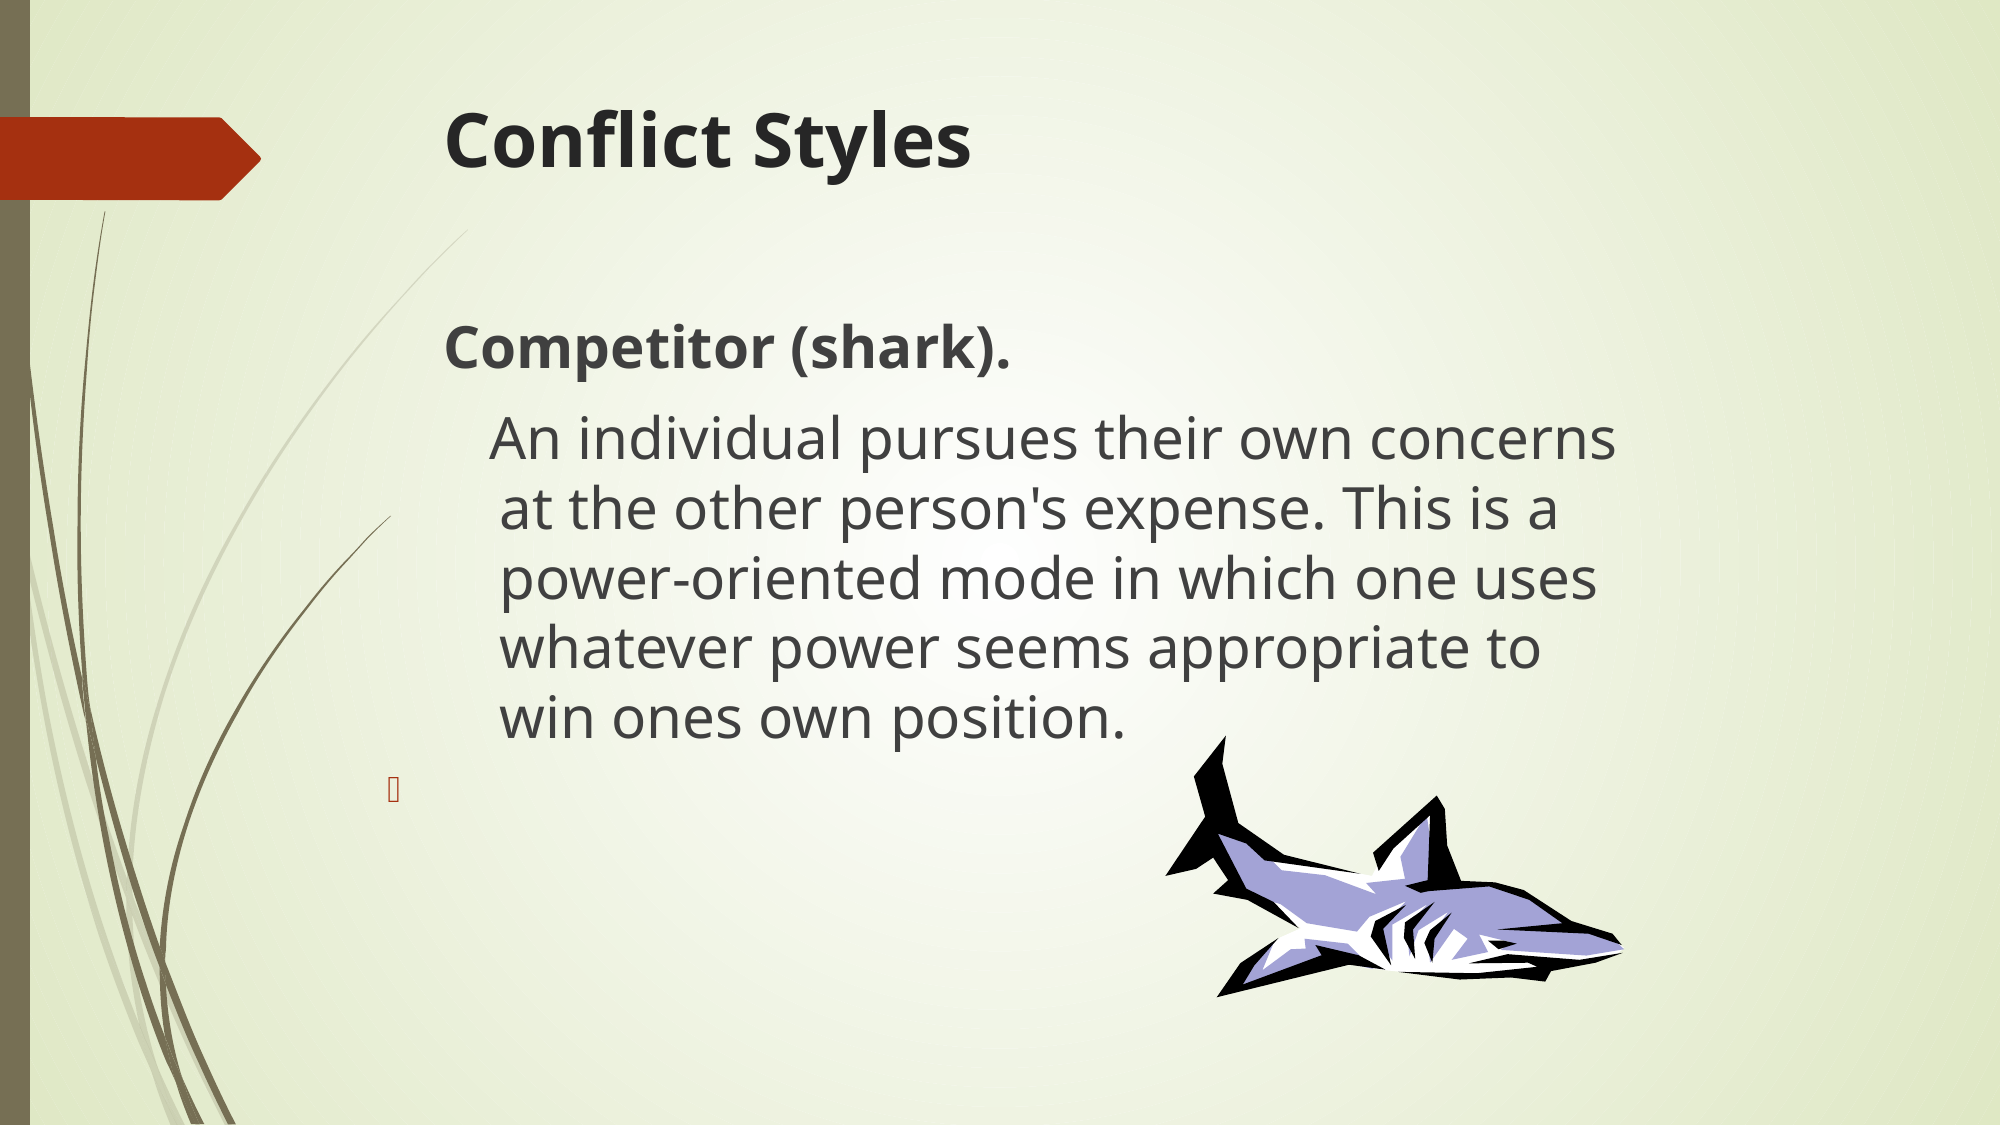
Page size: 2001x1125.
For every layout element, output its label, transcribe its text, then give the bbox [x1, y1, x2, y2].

list Competitor (shark). An individual pursues their own concerns at the other person's expense. This is a power-oriented mode in which one uses whatever power seems appropriate to win ones own position. [372, 303, 1648, 839]
title Conflict Styles [428, 85, 1751, 168]
picture [1165, 735, 1628, 1000]
